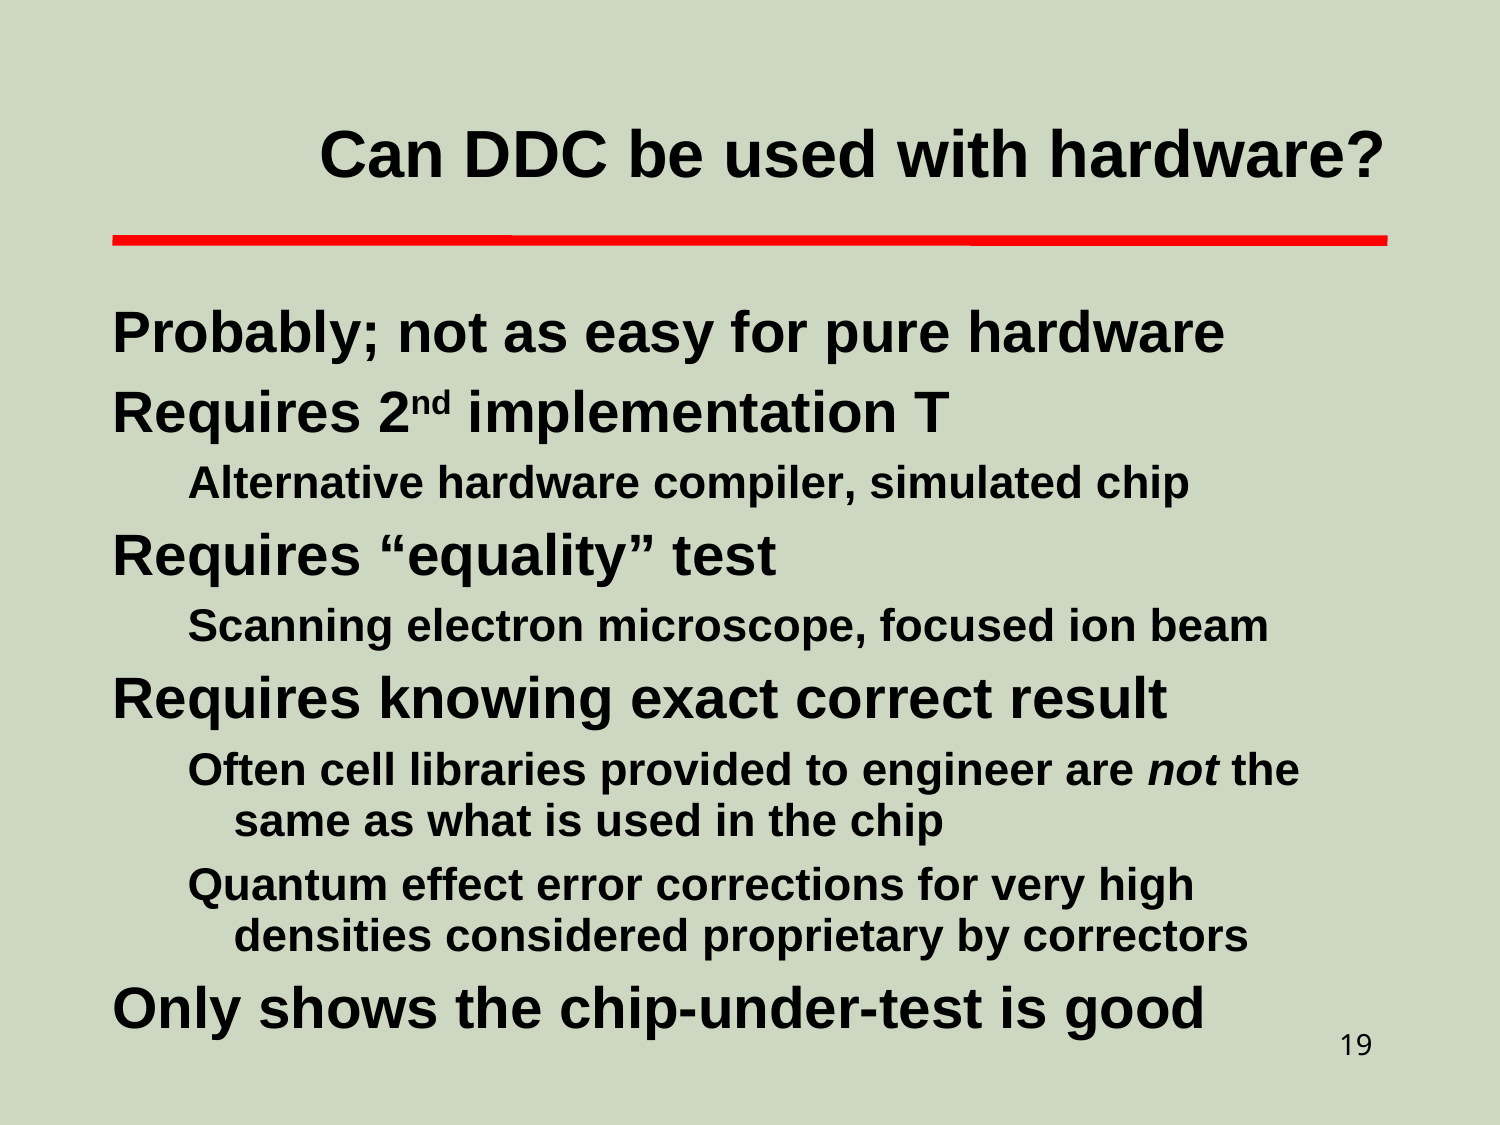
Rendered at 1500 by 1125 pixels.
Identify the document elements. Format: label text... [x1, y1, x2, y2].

list Probably; not as easy for pure hardware Requires 2nd implementation T Alternative hardware compiler, simulated chip Requires “equality” test Scanning electron microscope, focused ion beam Requires knowing exact correct result Often cell libraries provided to engineer are not the same as what is used in the chip Quantum effect error corrections for very high densities considered proprietary by correctors Only shows the chip-under-test is good [112, 299, 1387, 1114]
title Can DDC be used with hardware? [124, 85, 1387, 223]
